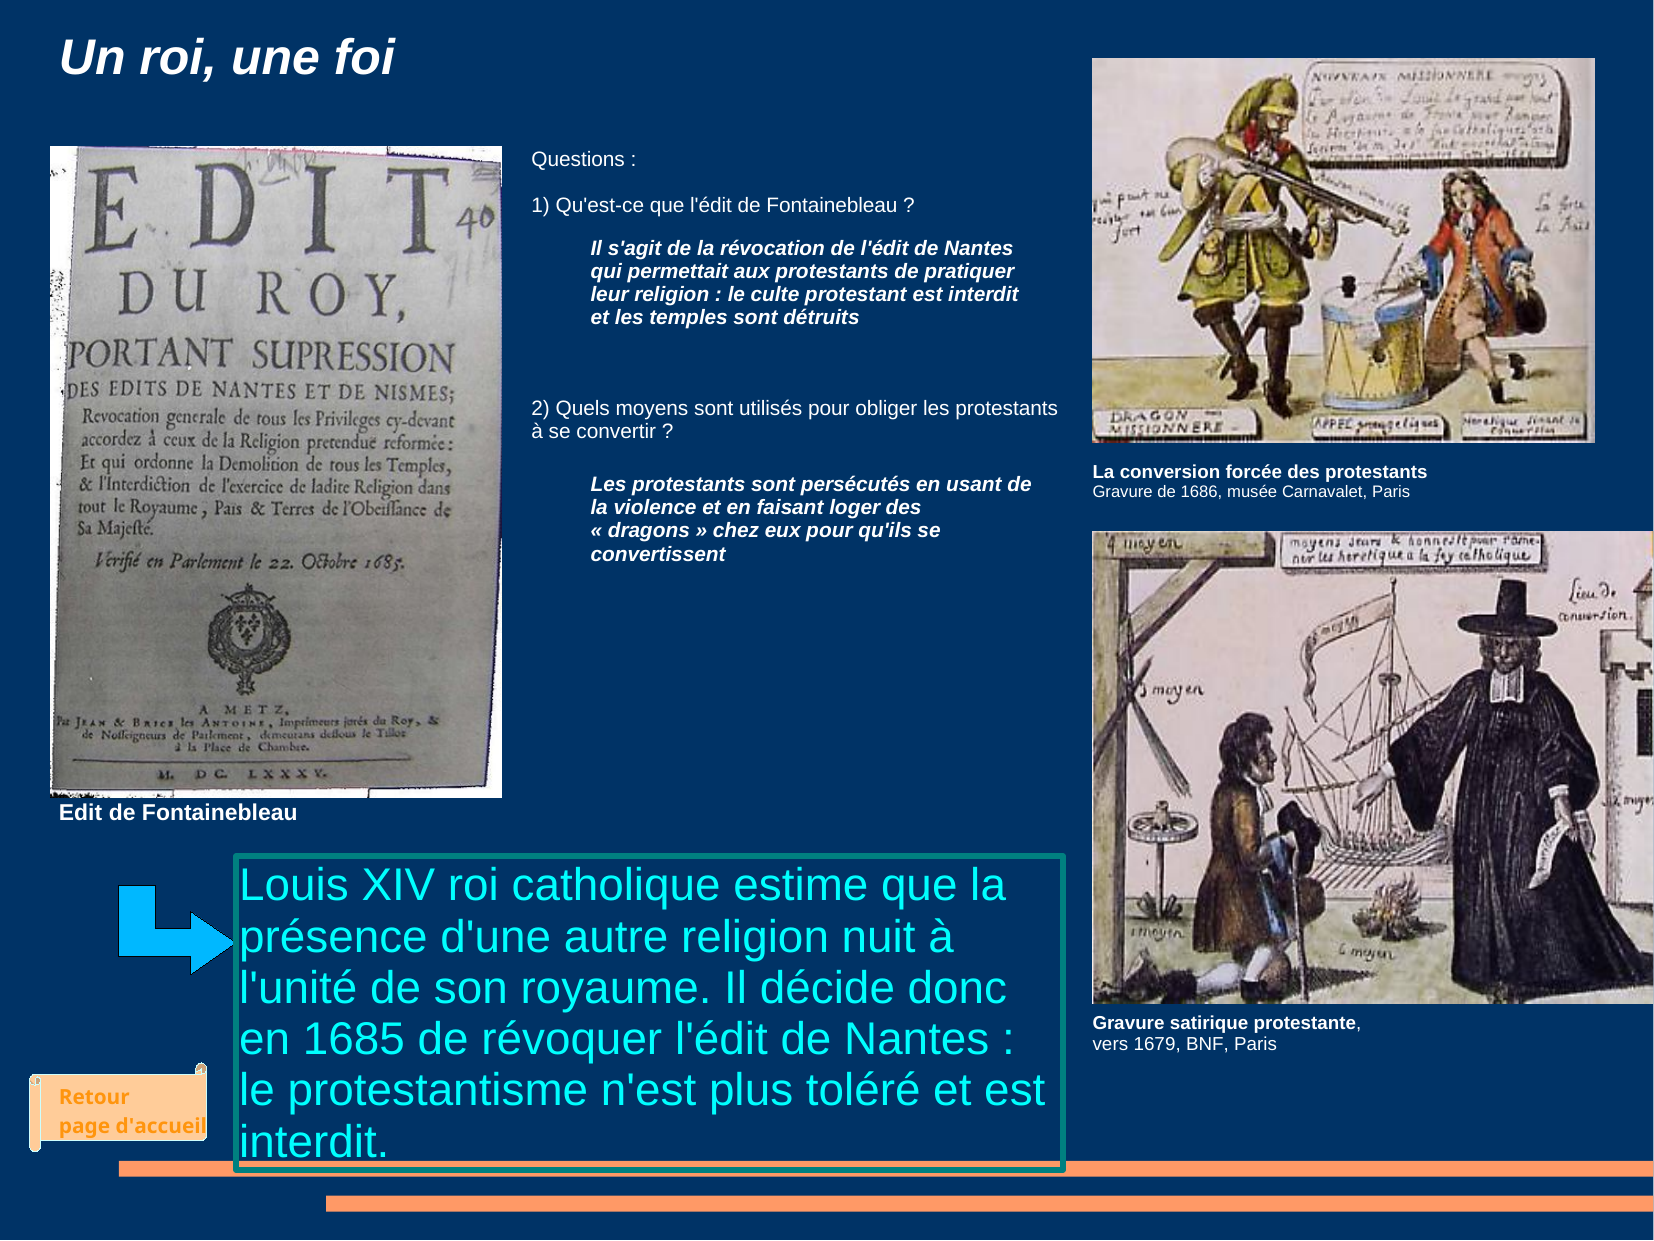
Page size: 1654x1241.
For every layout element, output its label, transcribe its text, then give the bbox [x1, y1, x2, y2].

picture [50, 146, 502, 798]
text_box Gravure satirique protestante, vers 1679, BNF, Paris [1092, 1012, 1654, 1056]
text_box La conversion forcée des protestants Gravure de 1686, musée Carnavalet, Paris [1092, 461, 1447, 502]
picture [1092, 58, 1595, 443]
text_box Edit de Fontainebleau [59, 799, 473, 827]
text_box [118, 885, 233, 975]
picture [1092, 531, 1654, 1004]
text_box Il s'agit de la révocation de l'édit de Nantes qui permettait aux protestants de pratiquer leur religion : le culte protestant est interdit et les temples sont détruits [590, 236, 1034, 331]
text_box [29, 1062, 207, 1152]
text_box Les protestants sont persécutés en usant de la violence et en faisant loger des « dragons » chez eux pour qu'ils se convertissent [590, 472, 1034, 567]
text_box 2) Quels moyens sont utilisés pour obliger les protestants à se convertir ? [531, 396, 1063, 443]
text_box Questions : 1) Qu'est-ce que l'édit de Fontainebleau ? [531, 147, 1063, 240]
text_box Retour page d'accueil [59, 1082, 296, 1147]
text_box Un roi, une foi [59, 29, 621, 87]
text_box Louis XIV roi catholique estime que la présence d'une autre religion nuit à l'unité de son royaume. Il décide donc en 1685 de révoquer l'édit de Nantes : le protestantisme n'est plus toléré et est interdit. [236, 856, 1063, 1169]
